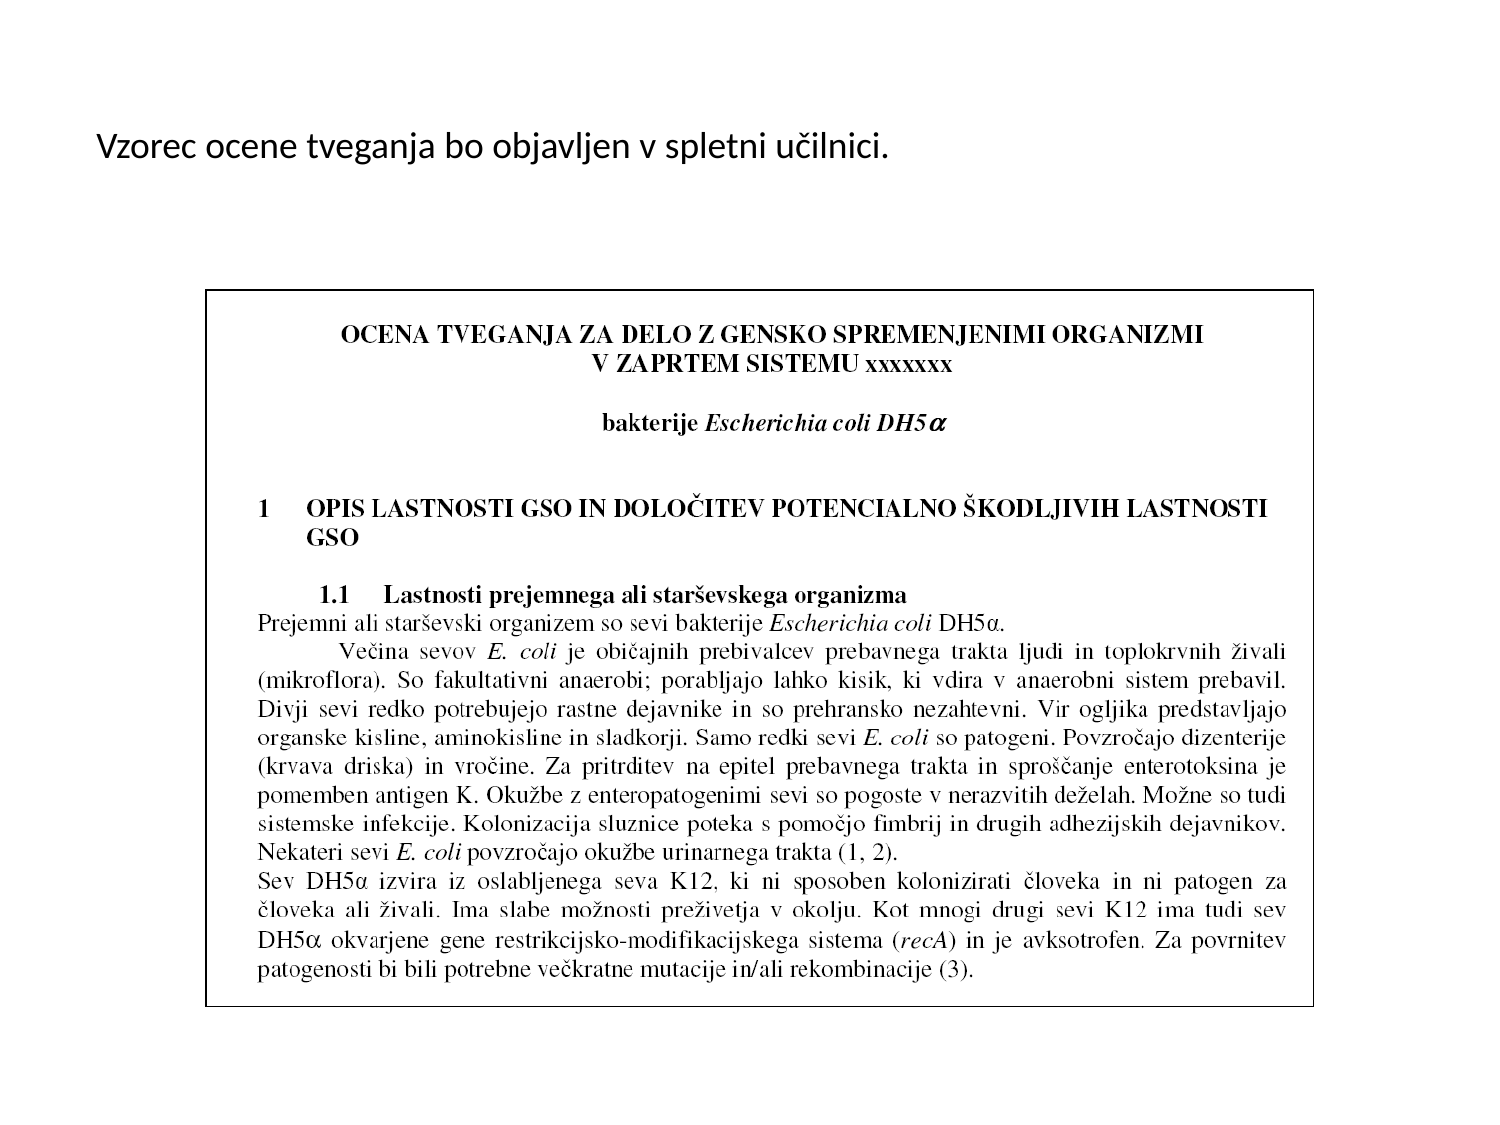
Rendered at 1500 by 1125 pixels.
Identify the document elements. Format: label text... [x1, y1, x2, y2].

text_box Vzorec ocene tveganja bo objavljen v spletni učilnici. [81, 113, 906, 489]
picture [206, 290, 1313, 1006]
